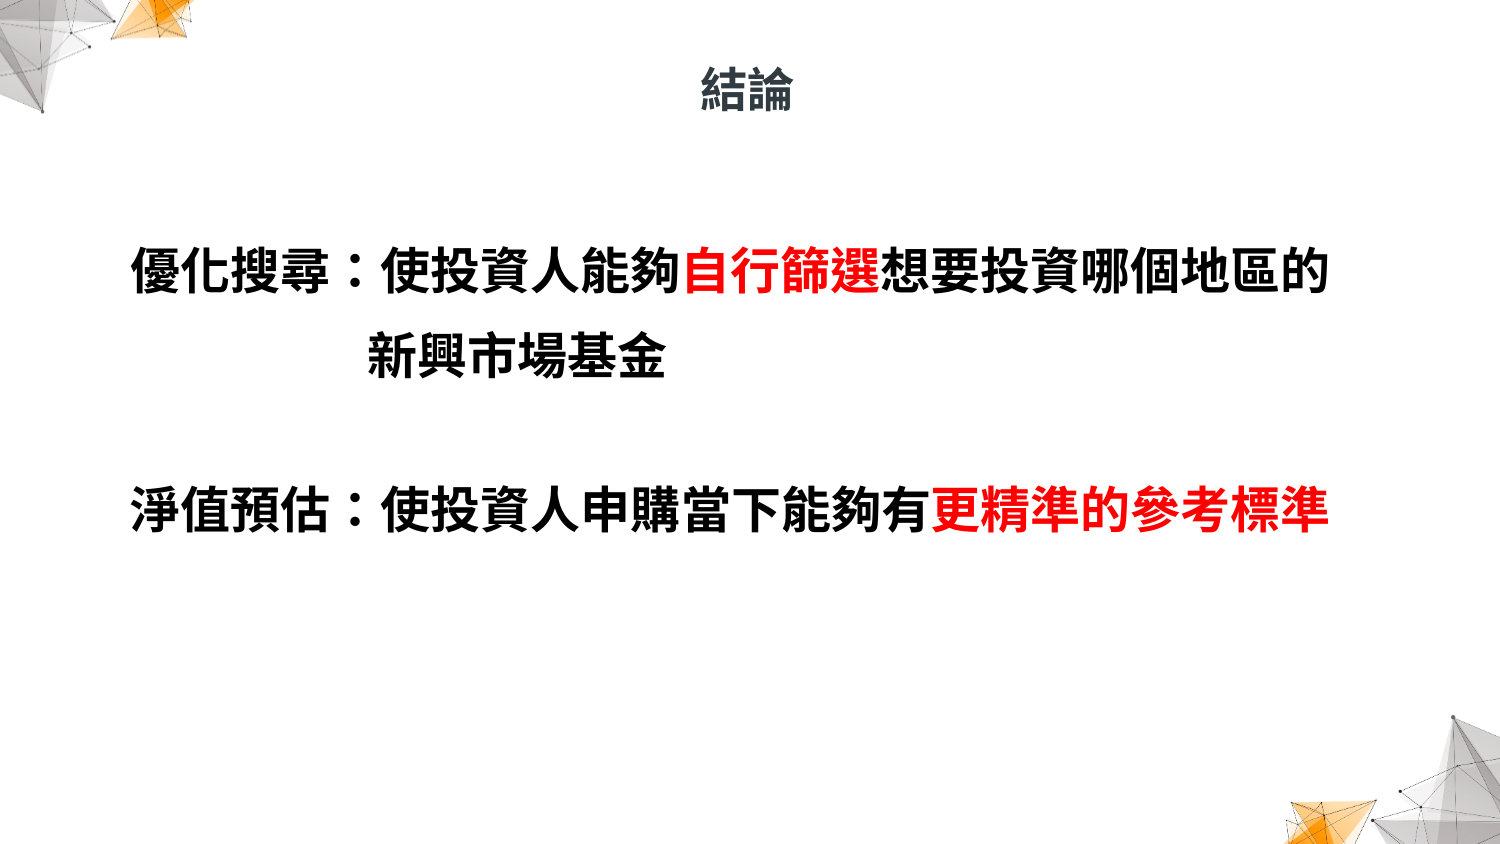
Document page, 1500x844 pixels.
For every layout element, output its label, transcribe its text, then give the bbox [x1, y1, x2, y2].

text_box 優化搜尋：使投資人能夠自行篩選想要投資哪個地區的 新興市場基金 淨值預估：使投資人申購當下能夠有更精準的參考標準 [130, 227, 1378, 541]
text_box 結論 [502, 60, 994, 118]
picture [1283, 710, 1500, 844]
picture [0, 0, 194, 118]
